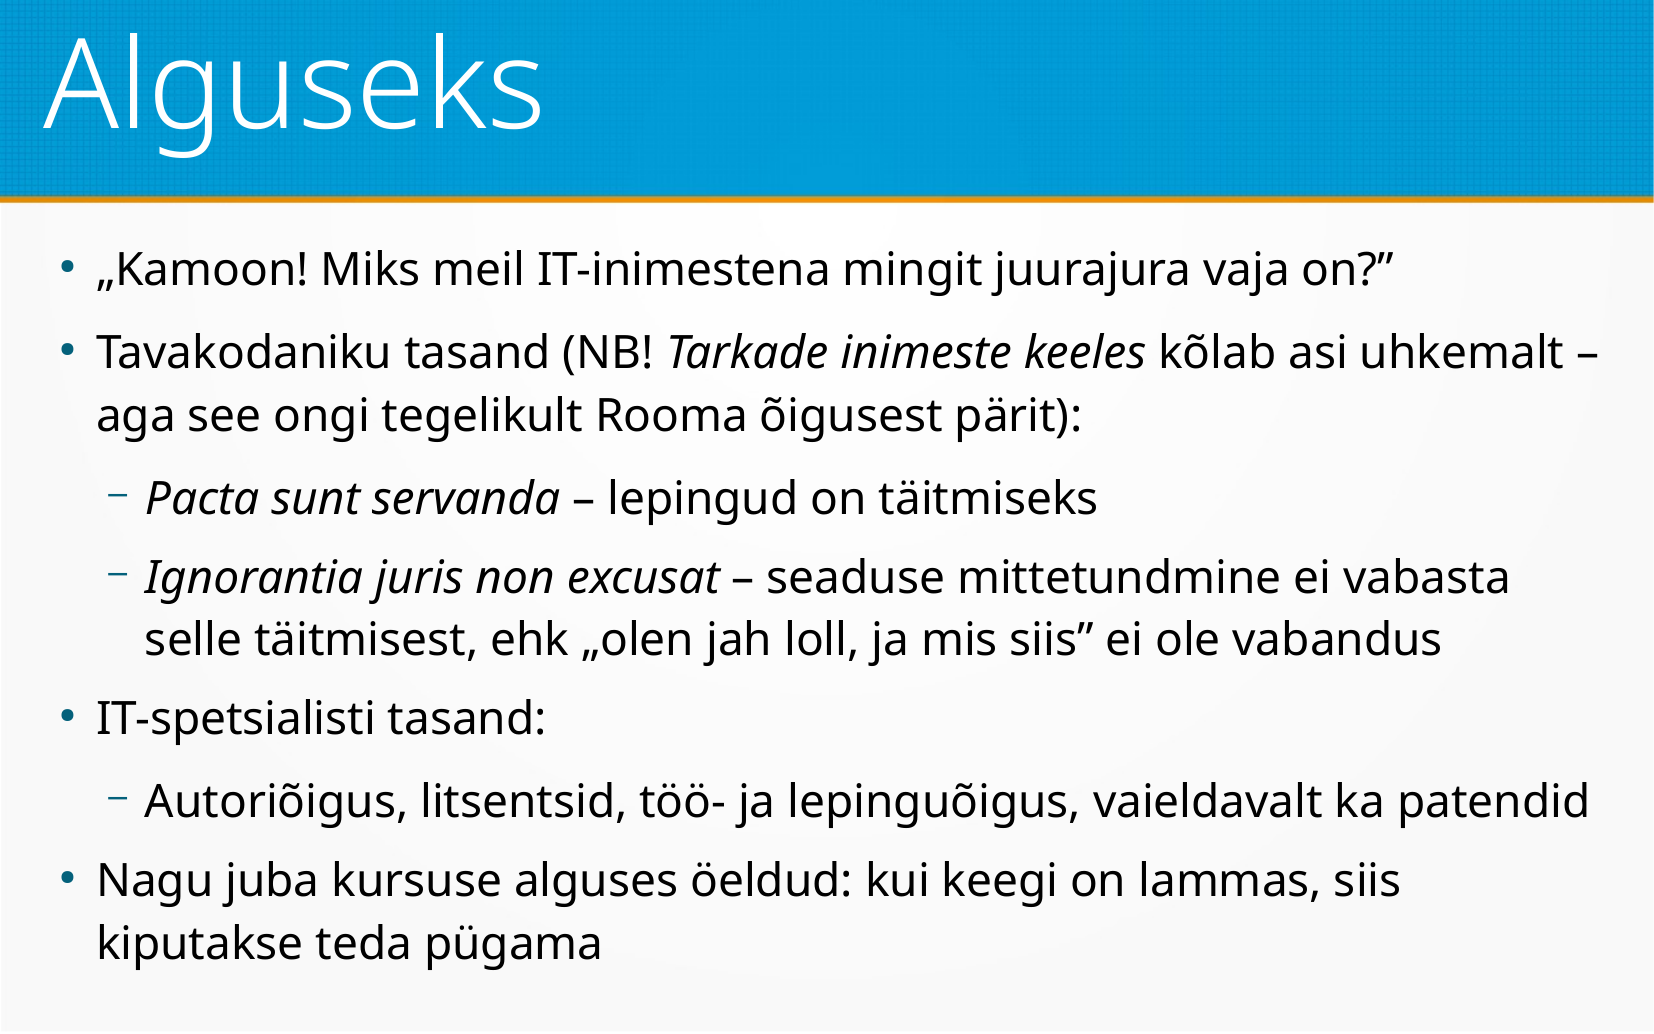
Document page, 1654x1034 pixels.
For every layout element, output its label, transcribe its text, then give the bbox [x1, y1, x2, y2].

title Alguseks [43, 0, 1619, 166]
list „Kamoon! Miks meil IT-inimestena mingit juurajura vaja on?” Tavakodaniku tasand (NB! Tarkade inimeste keeles kõlab asi uhkemalt – aga see ongi tegelikult Rooma õigusest pärit): Pacta sunt servanda – lepingud on täitmiseks Ignorantia juris non excusat – seaduse mittetundmine ei vabasta selle täitmisest, ehk „olen jah loll, ja mis siis” ei ole vabandus IT-spetsialisti tasand: Autoriõigus, litsentsid, töö- ja lepinguõigus, vaieldavalt ka patendid Nagu juba kursuse alguses öeldud: kui keegi on lammas, siis kiputakse teda pügama [47, 236, 1607, 1002]
picture [0, 195, 1654, 1034]
